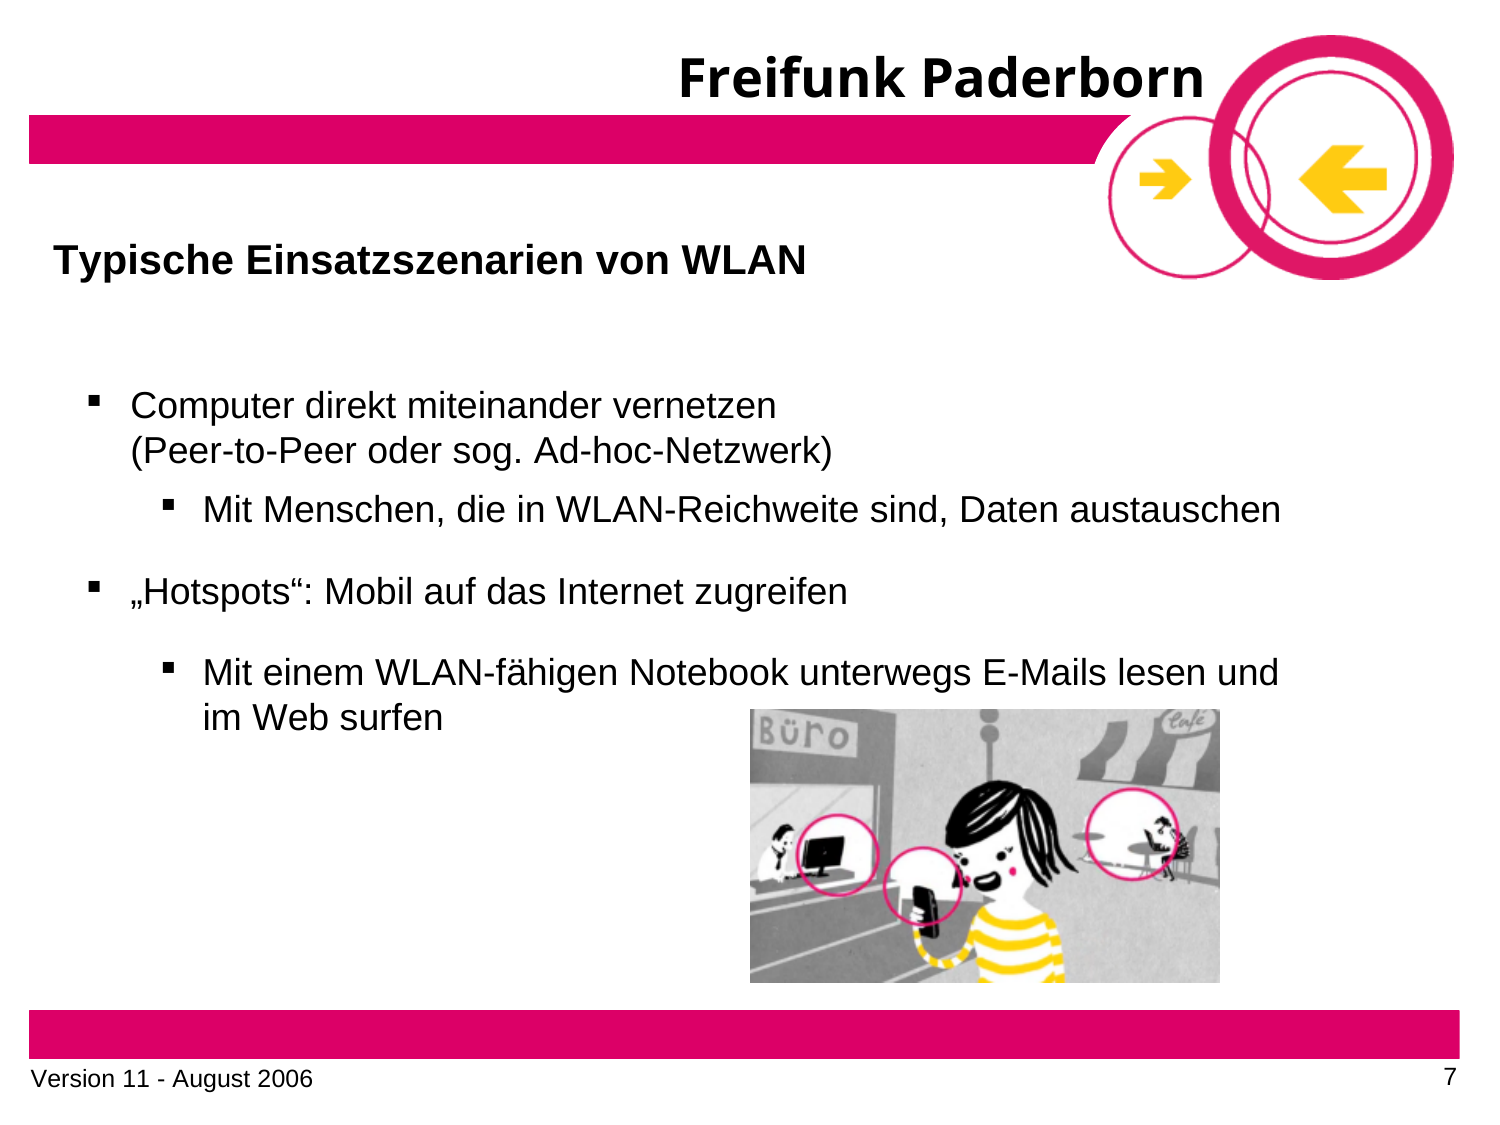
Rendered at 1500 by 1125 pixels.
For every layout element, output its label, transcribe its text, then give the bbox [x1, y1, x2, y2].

text_box Computer direkt miteinander vernetzen (Peer-to-Peer oder sog. Ad-hoc-Netzwerk) Mit Menschen, die in WLAN-Reichweite sind, Daten austauschen „Hotspots“: Mobil auf das Internet zugreifen Mit einem WLAN-fähigen Notebook unterwegs E-Mails lesen und im Web surfen [56, 381, 1334, 1125]
picture [750, 709, 1220, 983]
text_box Typische Einsatzszenarien von WLAN [53, 233, 1046, 313]
picture [1107, 35, 1454, 280]
